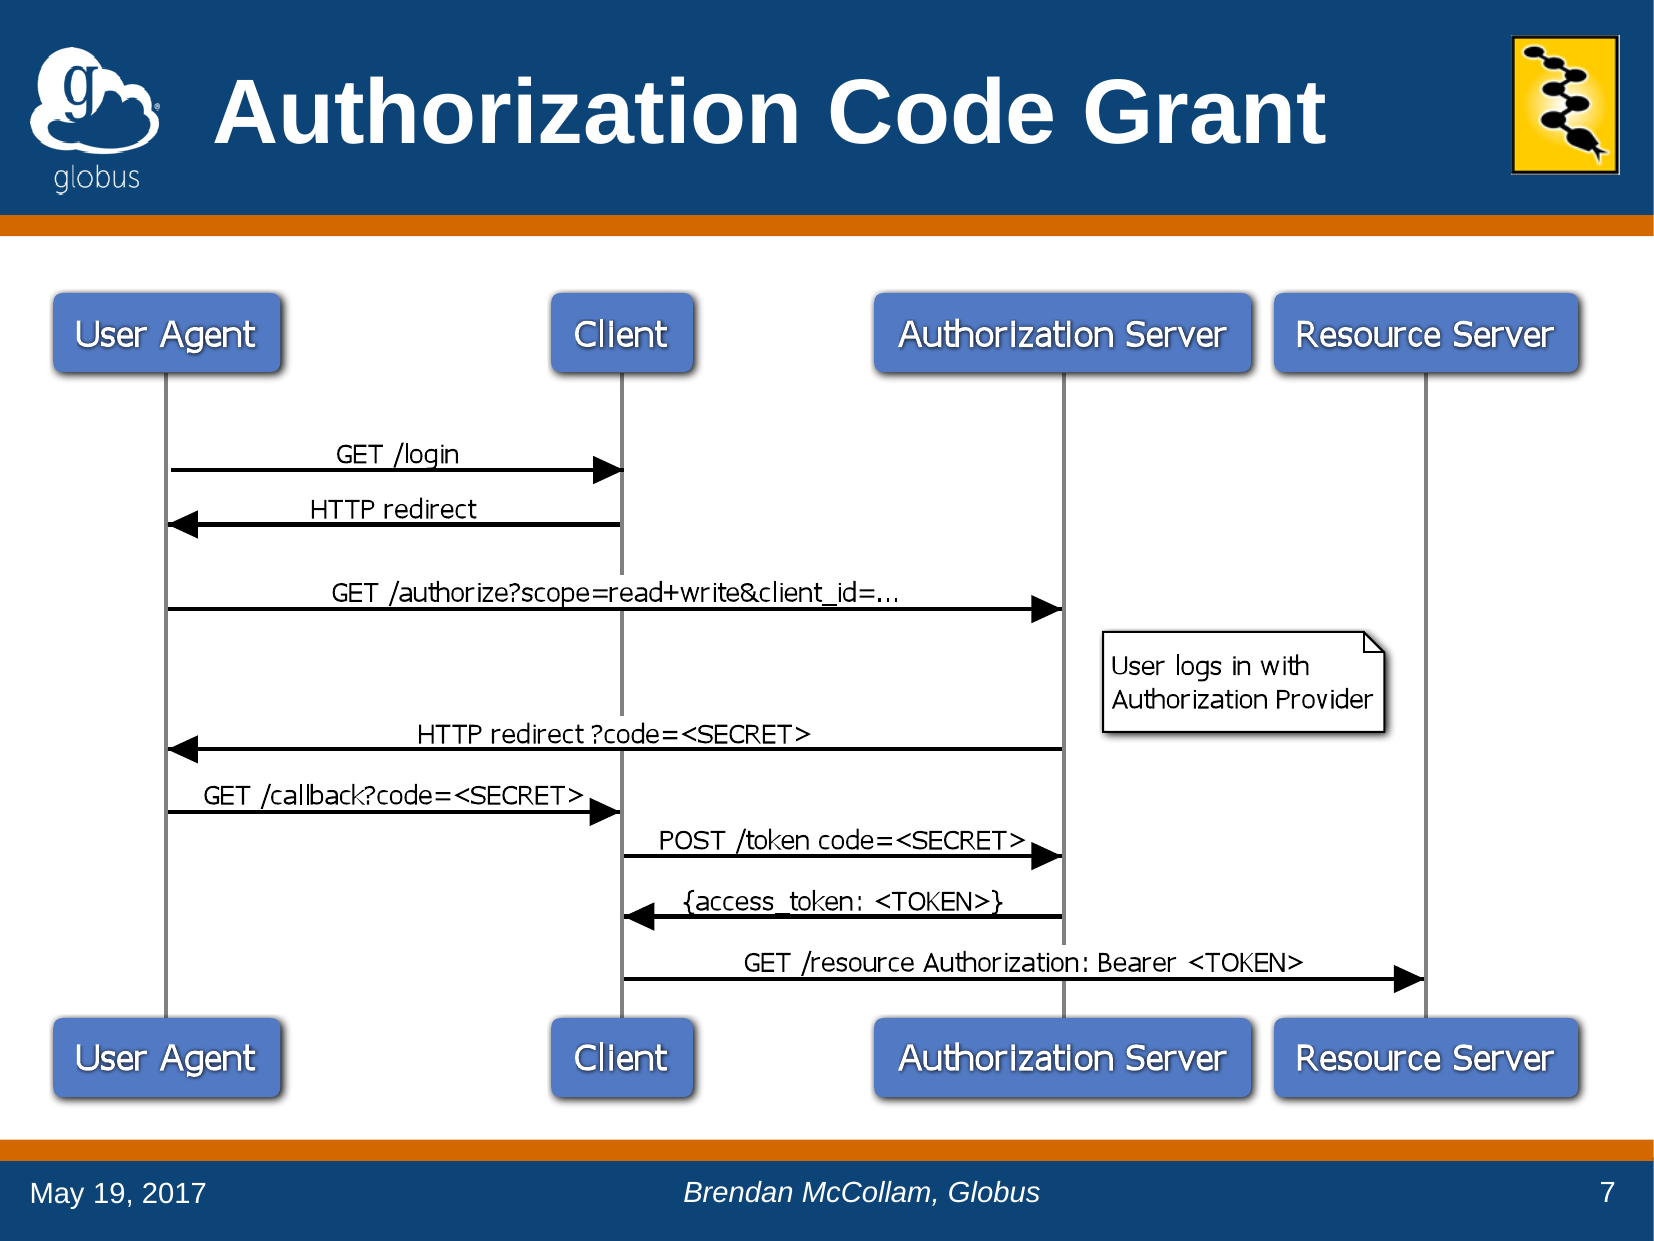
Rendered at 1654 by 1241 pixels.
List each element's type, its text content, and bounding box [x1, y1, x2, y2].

title Authorization Code Grant [212, 8, 1465, 216]
picture [20, 248, 1630, 1170]
picture [1511, 35, 1620, 175]
picture [30, 47, 160, 195]
